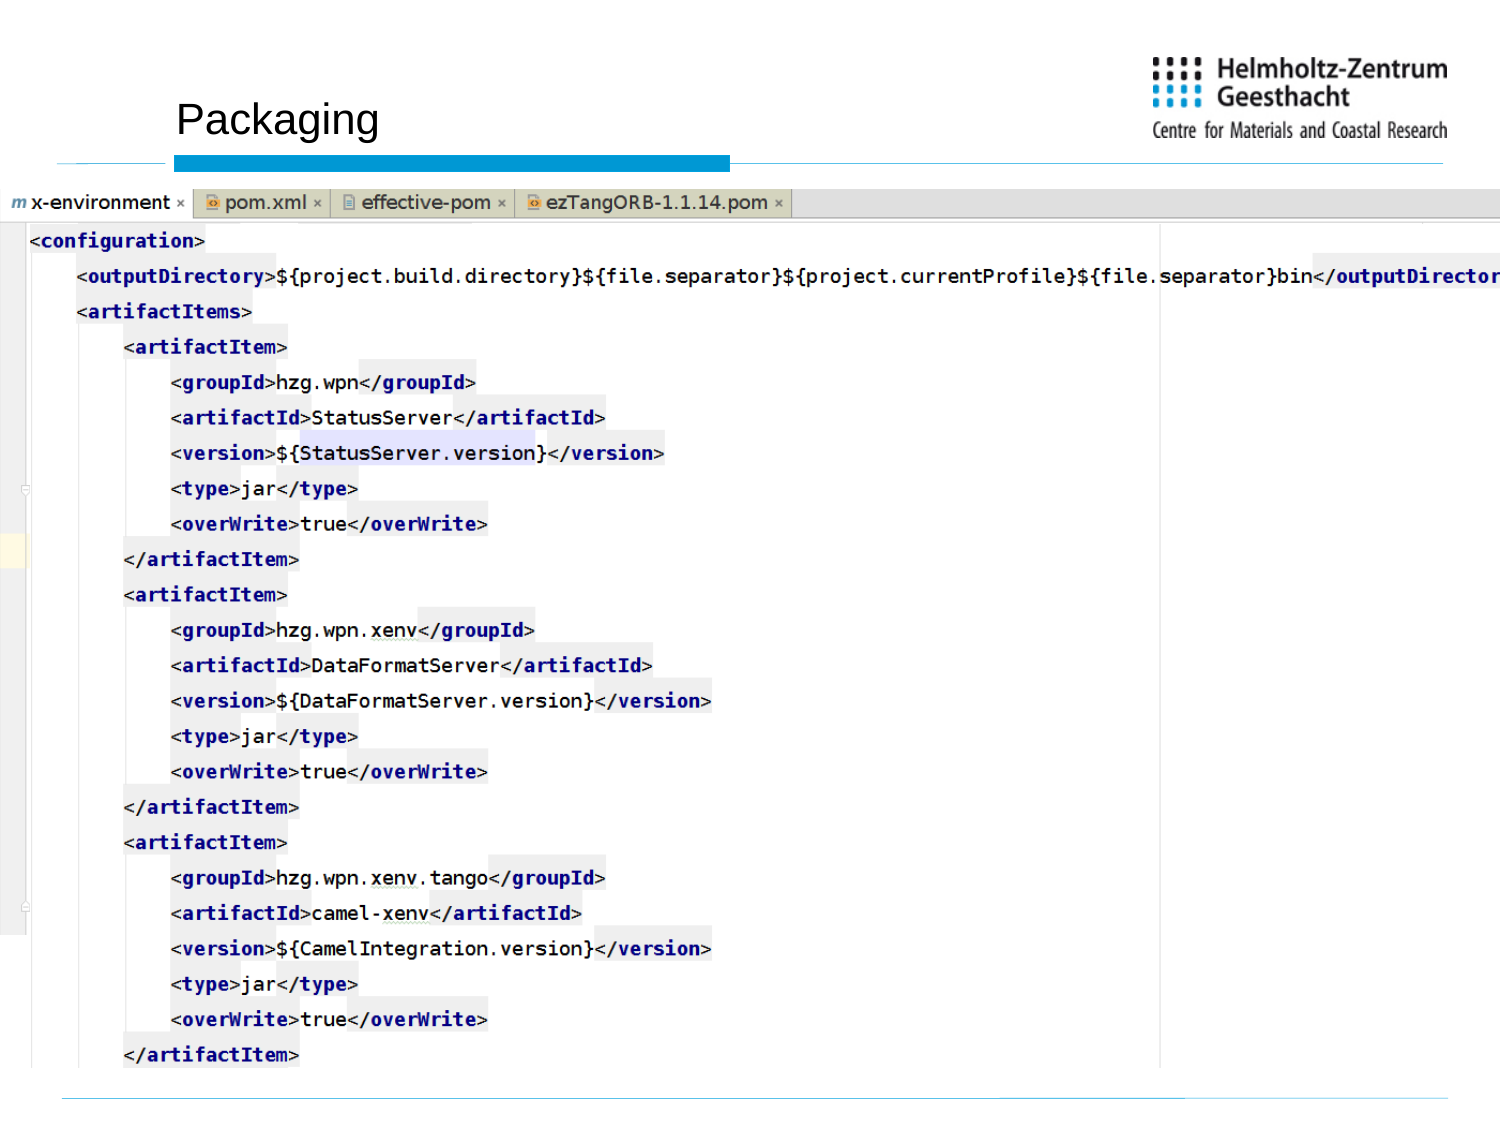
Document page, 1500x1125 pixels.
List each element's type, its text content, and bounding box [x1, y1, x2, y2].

picture [1153, 57, 1447, 138]
picture [0, 189, 1500, 1068]
text_box Packaging [175, 59, 1126, 144]
